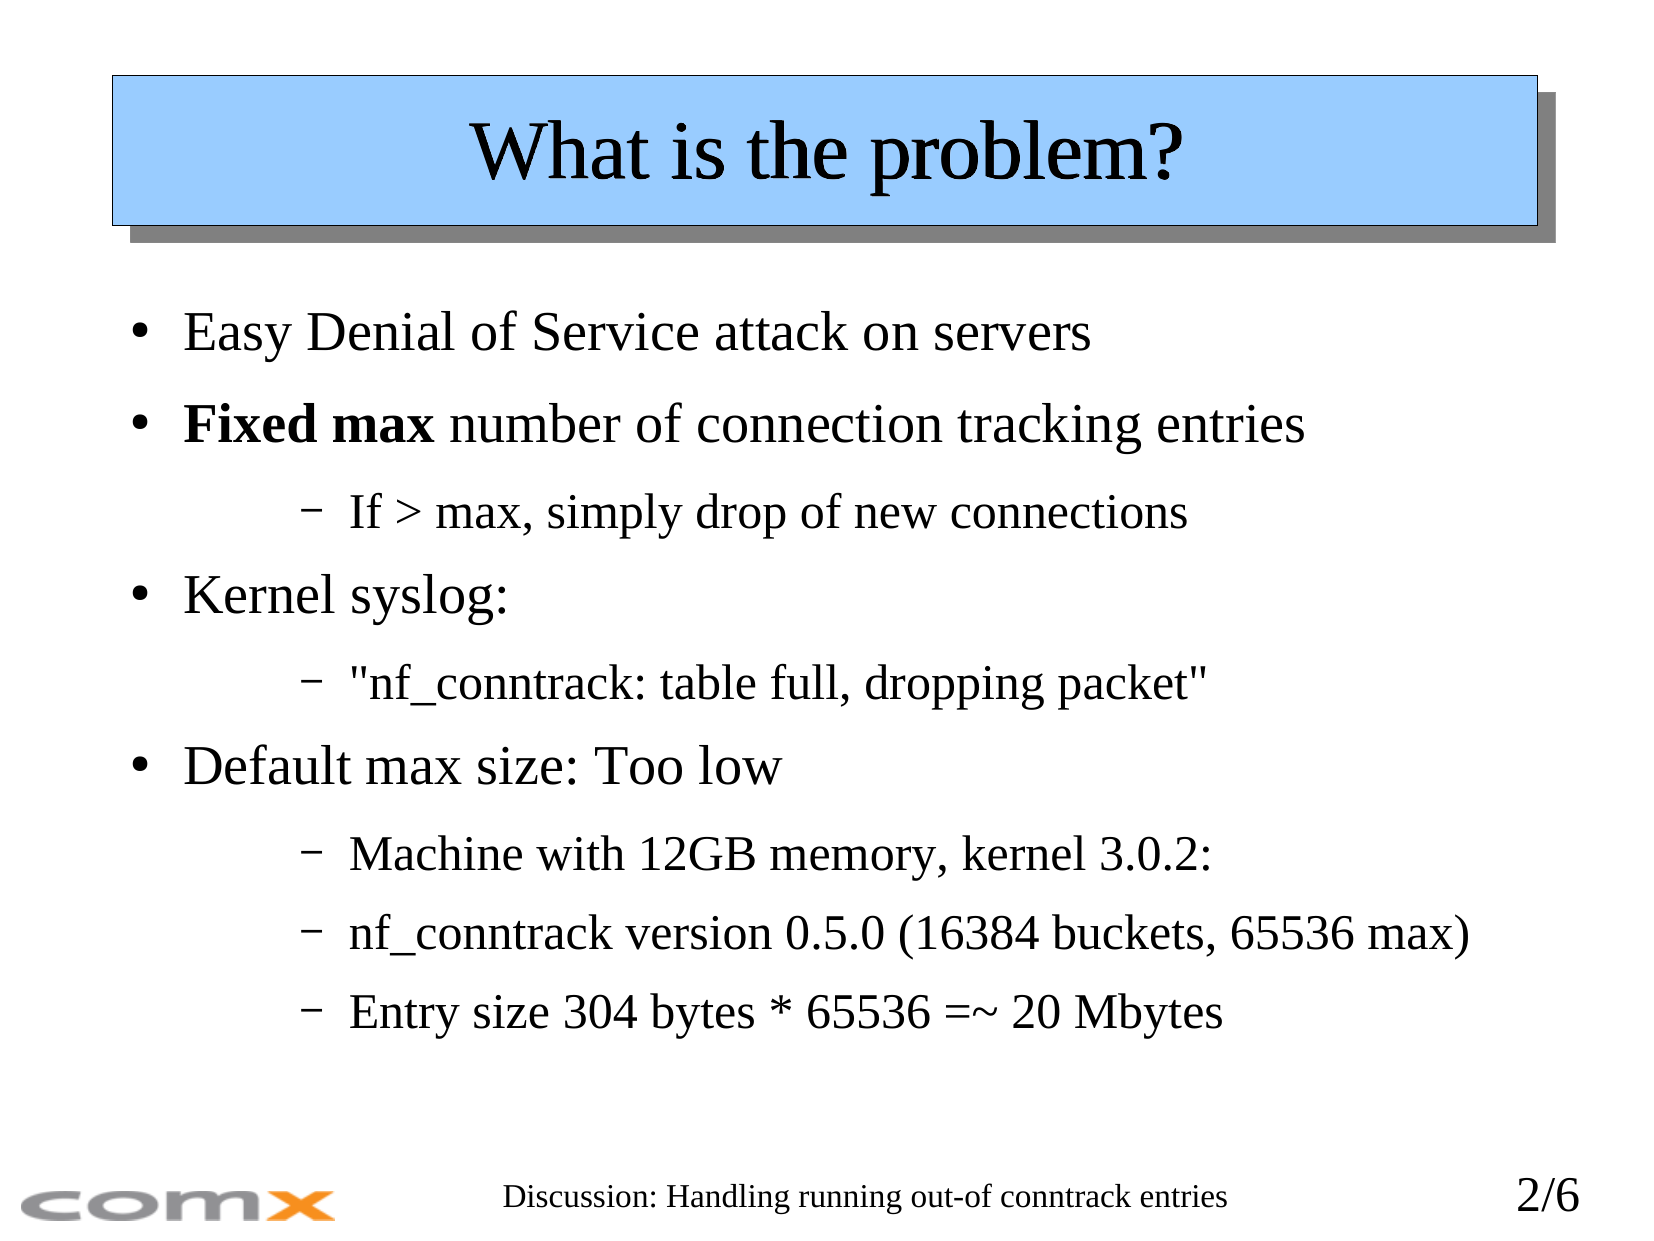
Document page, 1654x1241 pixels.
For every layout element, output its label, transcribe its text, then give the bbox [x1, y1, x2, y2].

picture [21, 1191, 335, 1221]
list Easy Denial of Service attack on servers Fixed max number of connection tracking entries If > max, simply drop of new connections Kernel syslog: "nf_conntrack: table full, dropping packet" Default max size: Too low Machine with 12GB memory, kernel 3.0.2: nf_conntrack version 0.5.0 (16384 buckets, 65536 max) Entry size 304 bytes * 65536 =~ 20 Mbytes [112, 300, 1538, 1088]
title What is the problem? [116, 75, 1538, 226]
